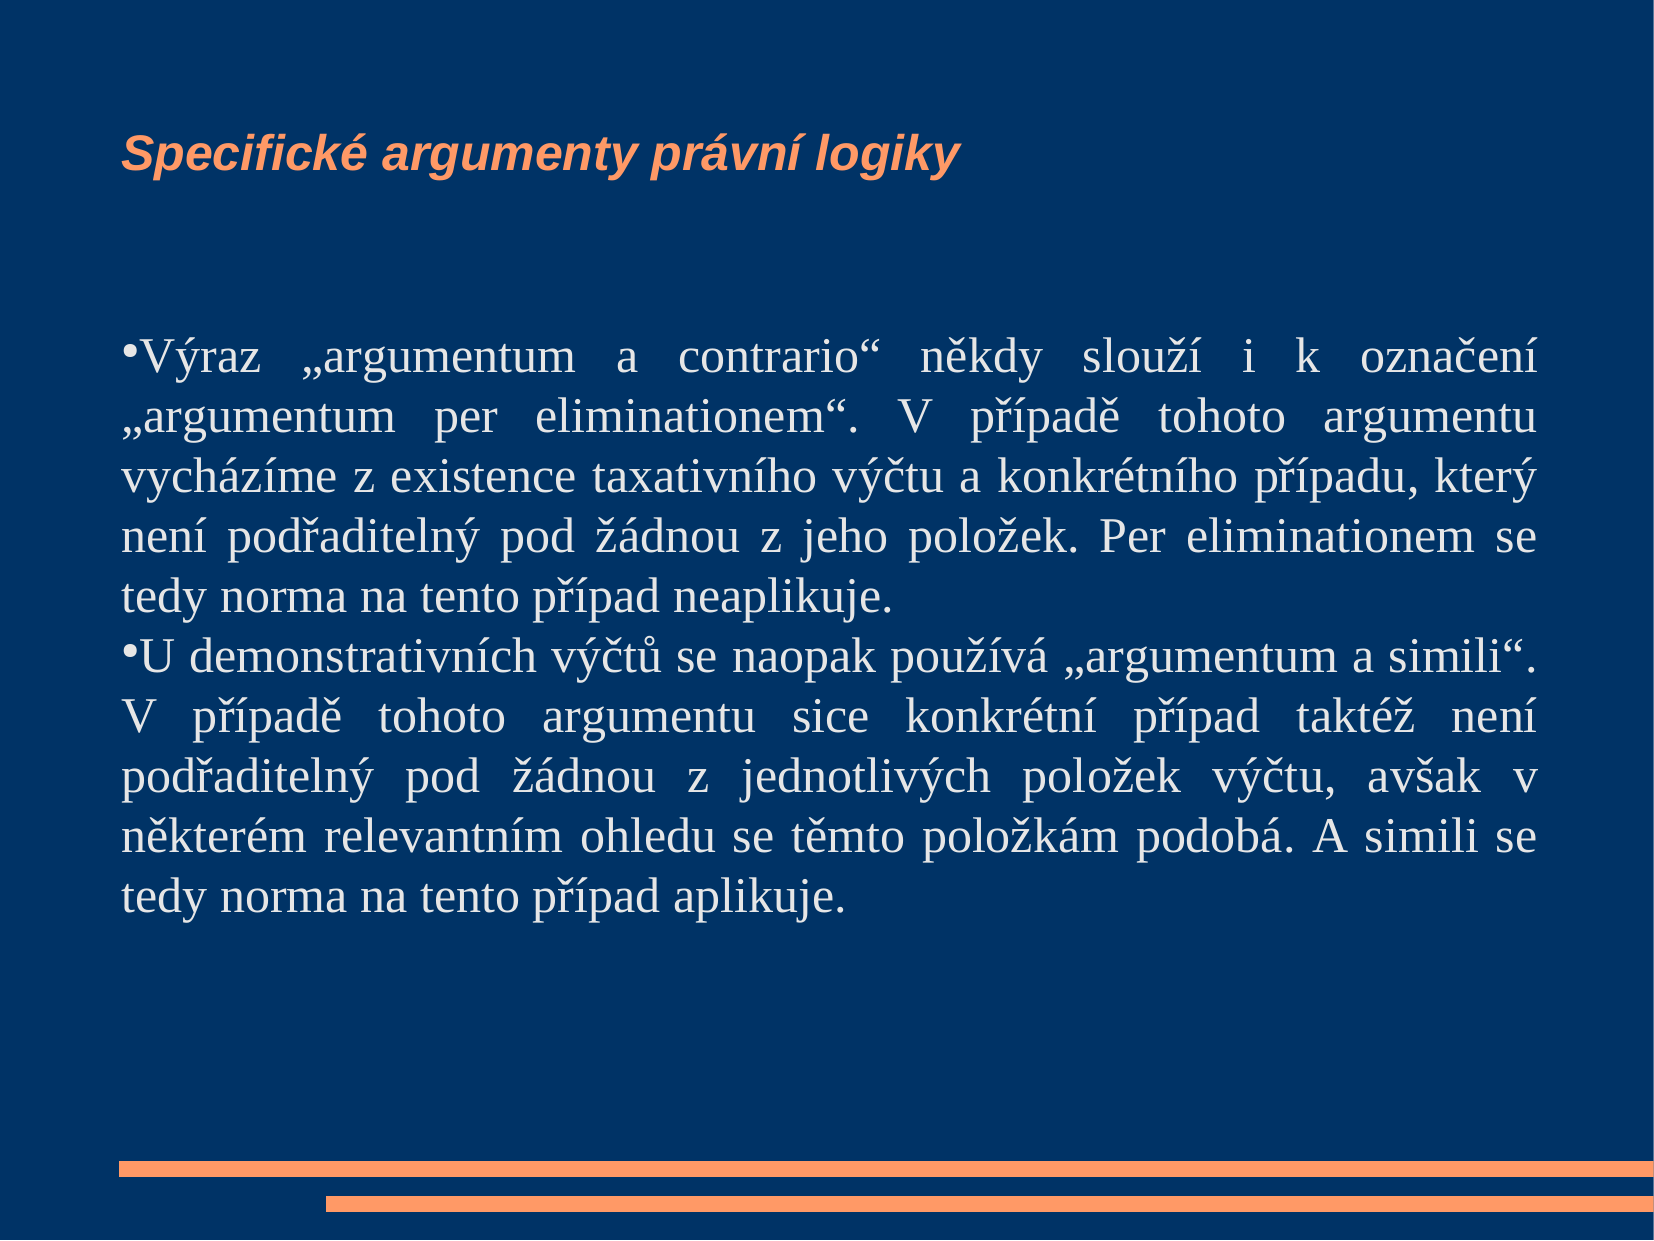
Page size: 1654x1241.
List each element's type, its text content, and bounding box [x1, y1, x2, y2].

list Výraz „argumentum a contrario“ někdy slouží i k označení „argumentum per eliminationem“. V případě tohoto argumentu vycházíme z existence taxativního výčtu a konkrétního případu, který není podřaditelný pod žádnou z jeho položek. Per eliminationem se tedy norma na tento případ neaplikuje. U demonstrativních výčtů se naopak používá „argumentum a simili“. V případě tohoto argumentu sice konkrétní případ taktéž není podřaditelný pod žádnou z jednotlivých položek výčtu, avšak v některém relevantním ohledu se těmto položkám podobá. A simili se tedy norma na tento případ aplikuje. [121, 322, 1561, 1132]
title Specifické argumenty právní logiky [121, 46, 1534, 254]
